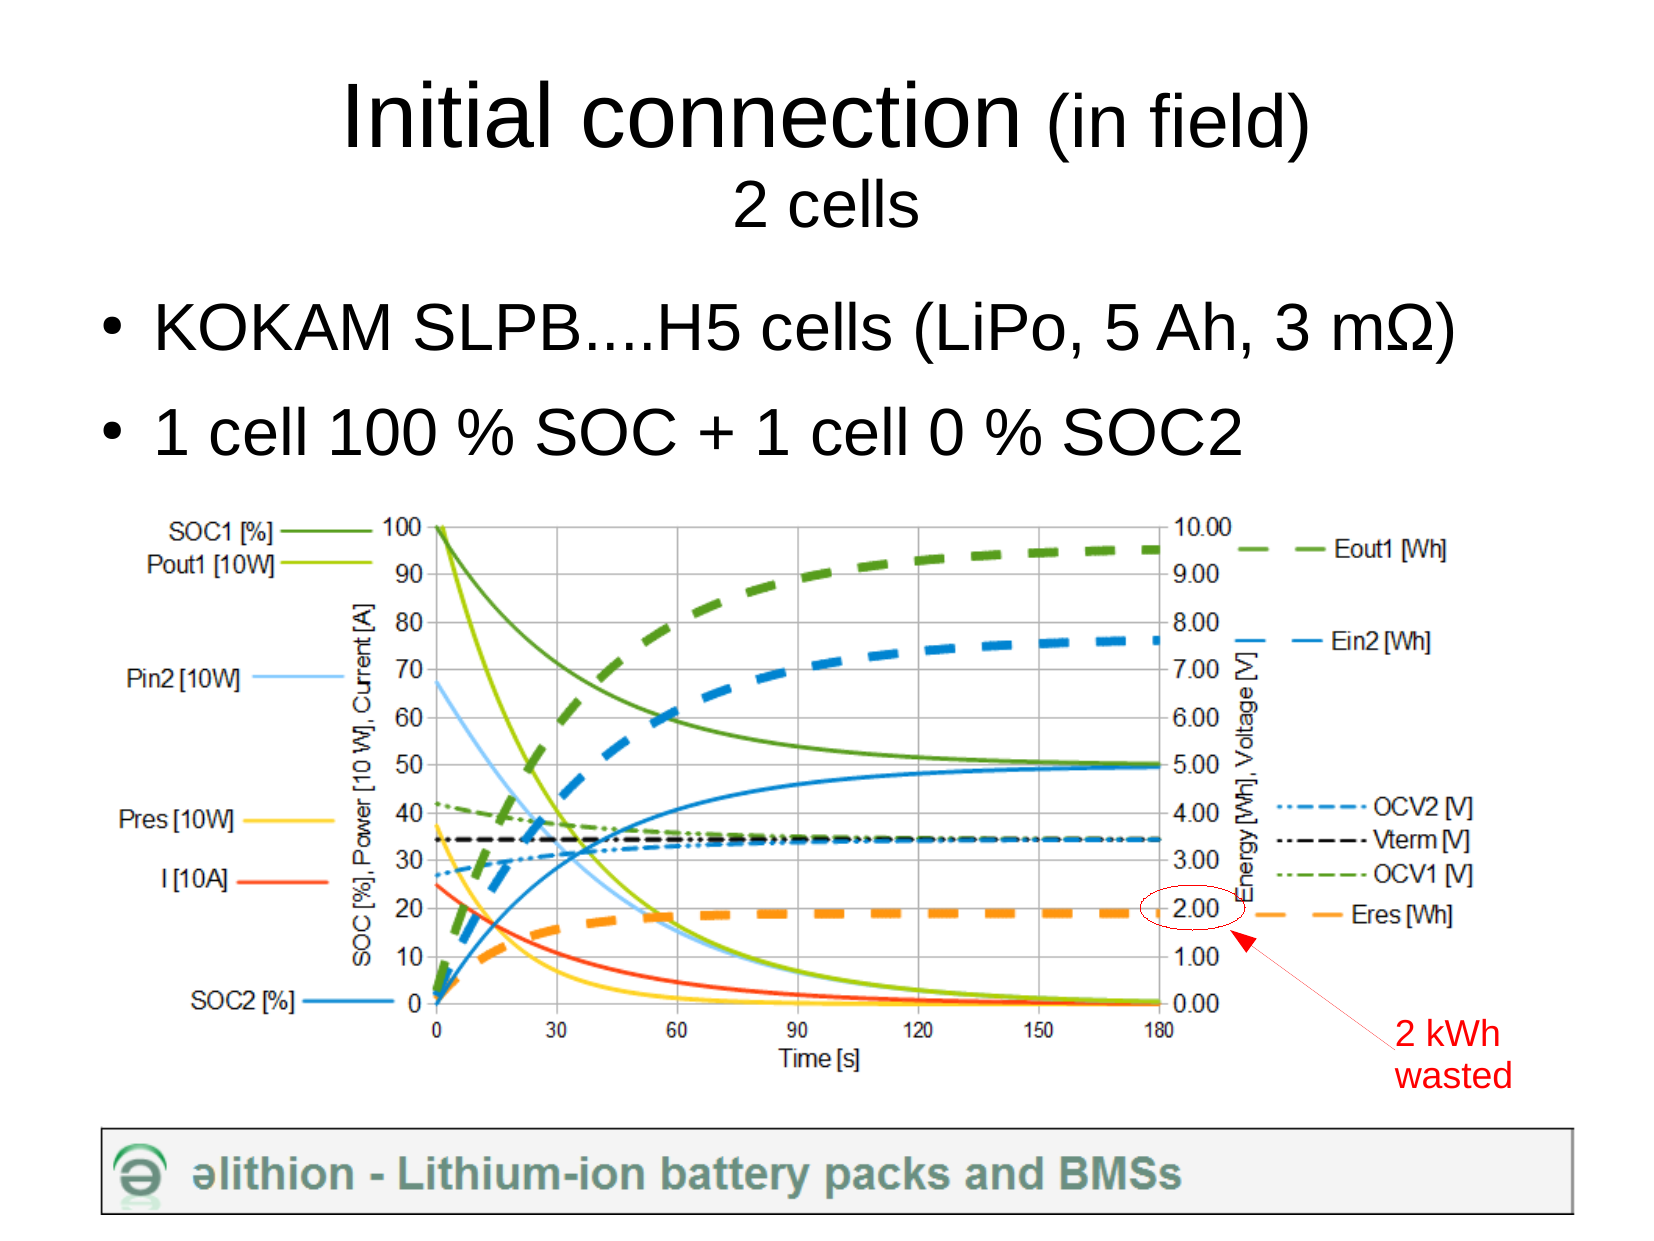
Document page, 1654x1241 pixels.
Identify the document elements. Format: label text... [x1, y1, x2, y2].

list KOKAM SLPB....H5 cells (LiPo, 5 Ah, 3 mΩ) 1 cell 100 % SOC + 1 cell 0 % SOC2 [82, 290, 1591, 496]
picture [106, 508, 1486, 1081]
text_box 2 kWh wasted [1380, 1005, 1576, 1104]
picture [98, 1125, 1576, 1215]
title Initial connection (in field) 2 cells [82, 64, 1571, 242]
